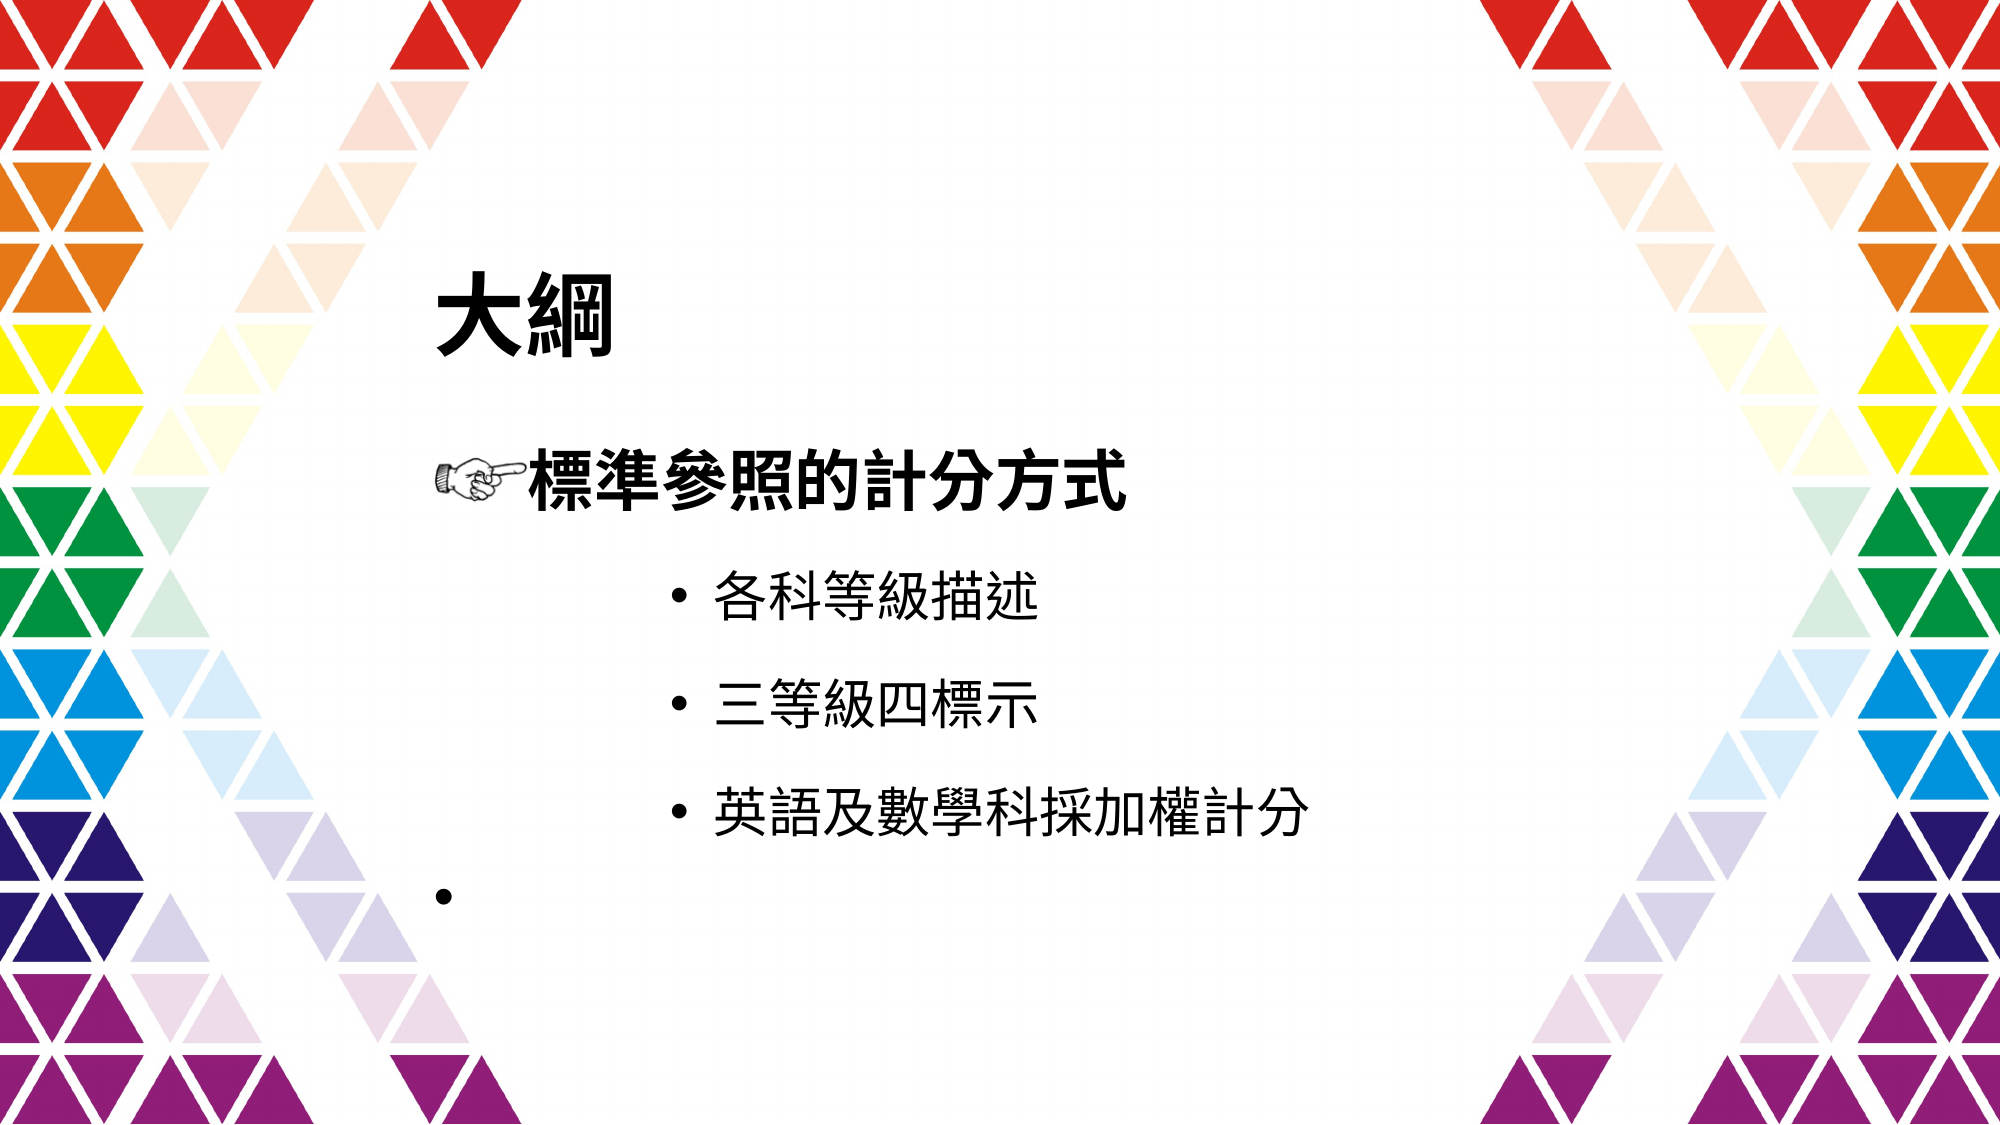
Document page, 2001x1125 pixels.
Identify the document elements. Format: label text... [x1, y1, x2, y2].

title 大綱 [418, 211, 2000, 391]
list 標準參照的計分方式 各科等級描述 三等級四標示 英語及數學科採加權計分 [418, 391, 2000, 855]
